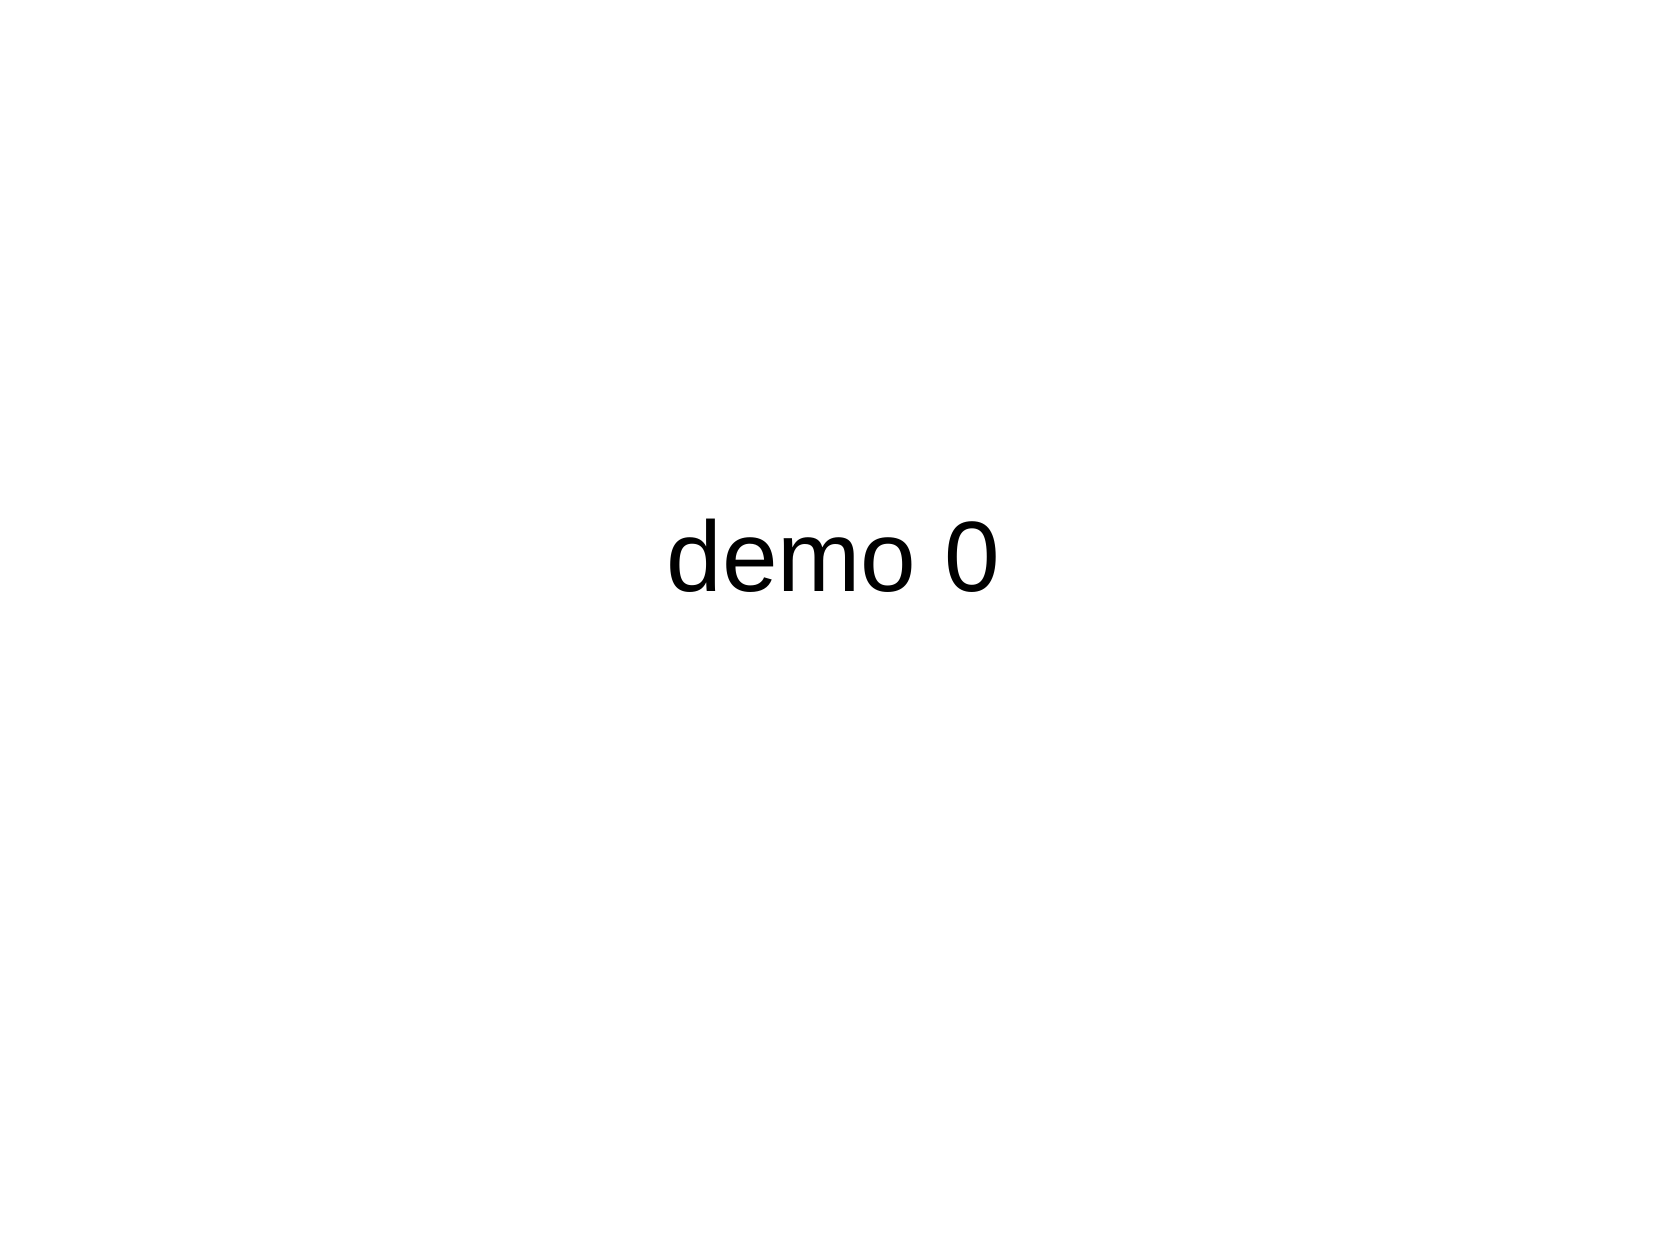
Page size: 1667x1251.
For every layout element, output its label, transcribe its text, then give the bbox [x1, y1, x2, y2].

title demo 0 [140, 500, 1527, 701]
